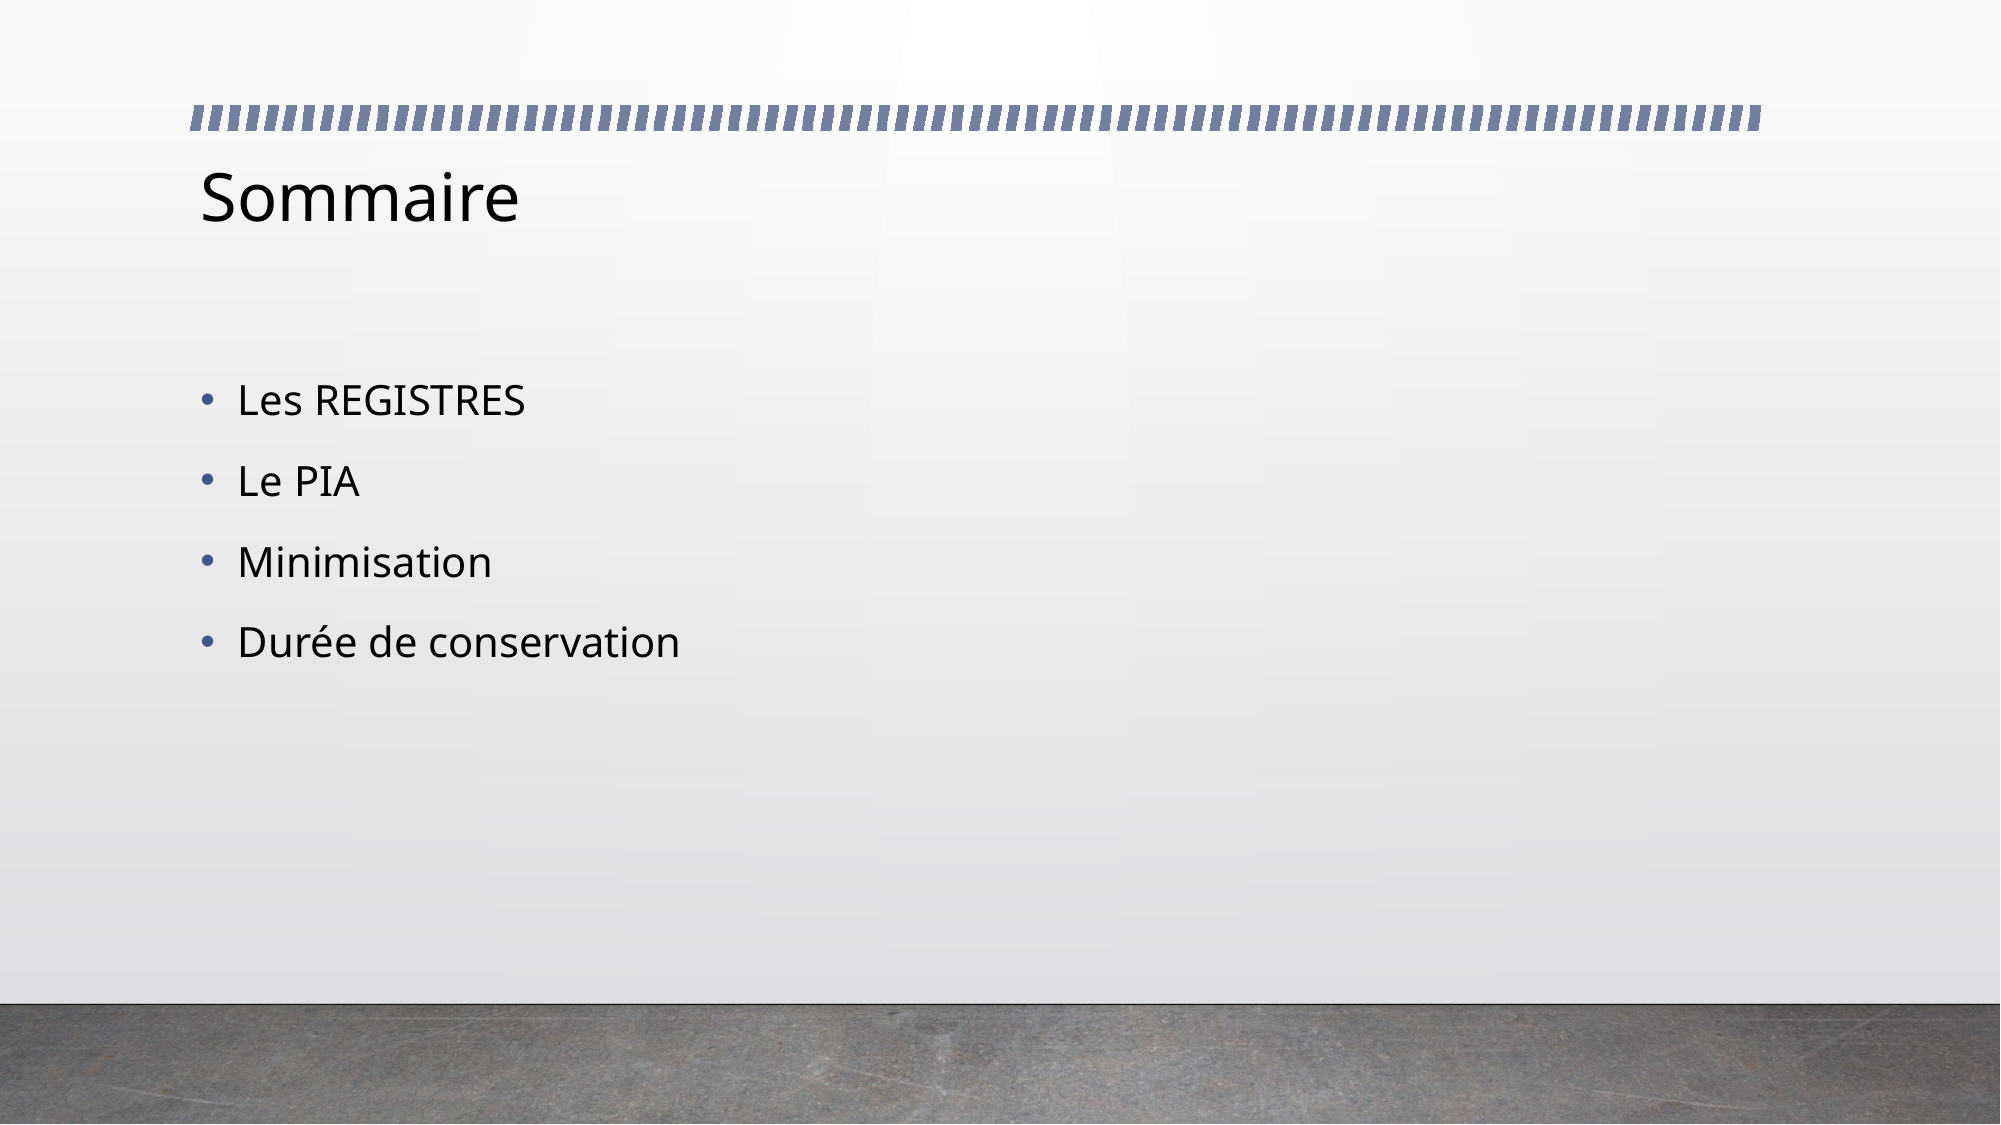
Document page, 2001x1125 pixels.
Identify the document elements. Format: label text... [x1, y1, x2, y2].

picture [0, 1004, 2000, 1124]
picture [267, 105, 1762, 131]
list Les REGISTRES Le PIA Minimisation Durée de conservation [185, 356, 1761, 897]
title Sommaire [185, 156, 1761, 329]
